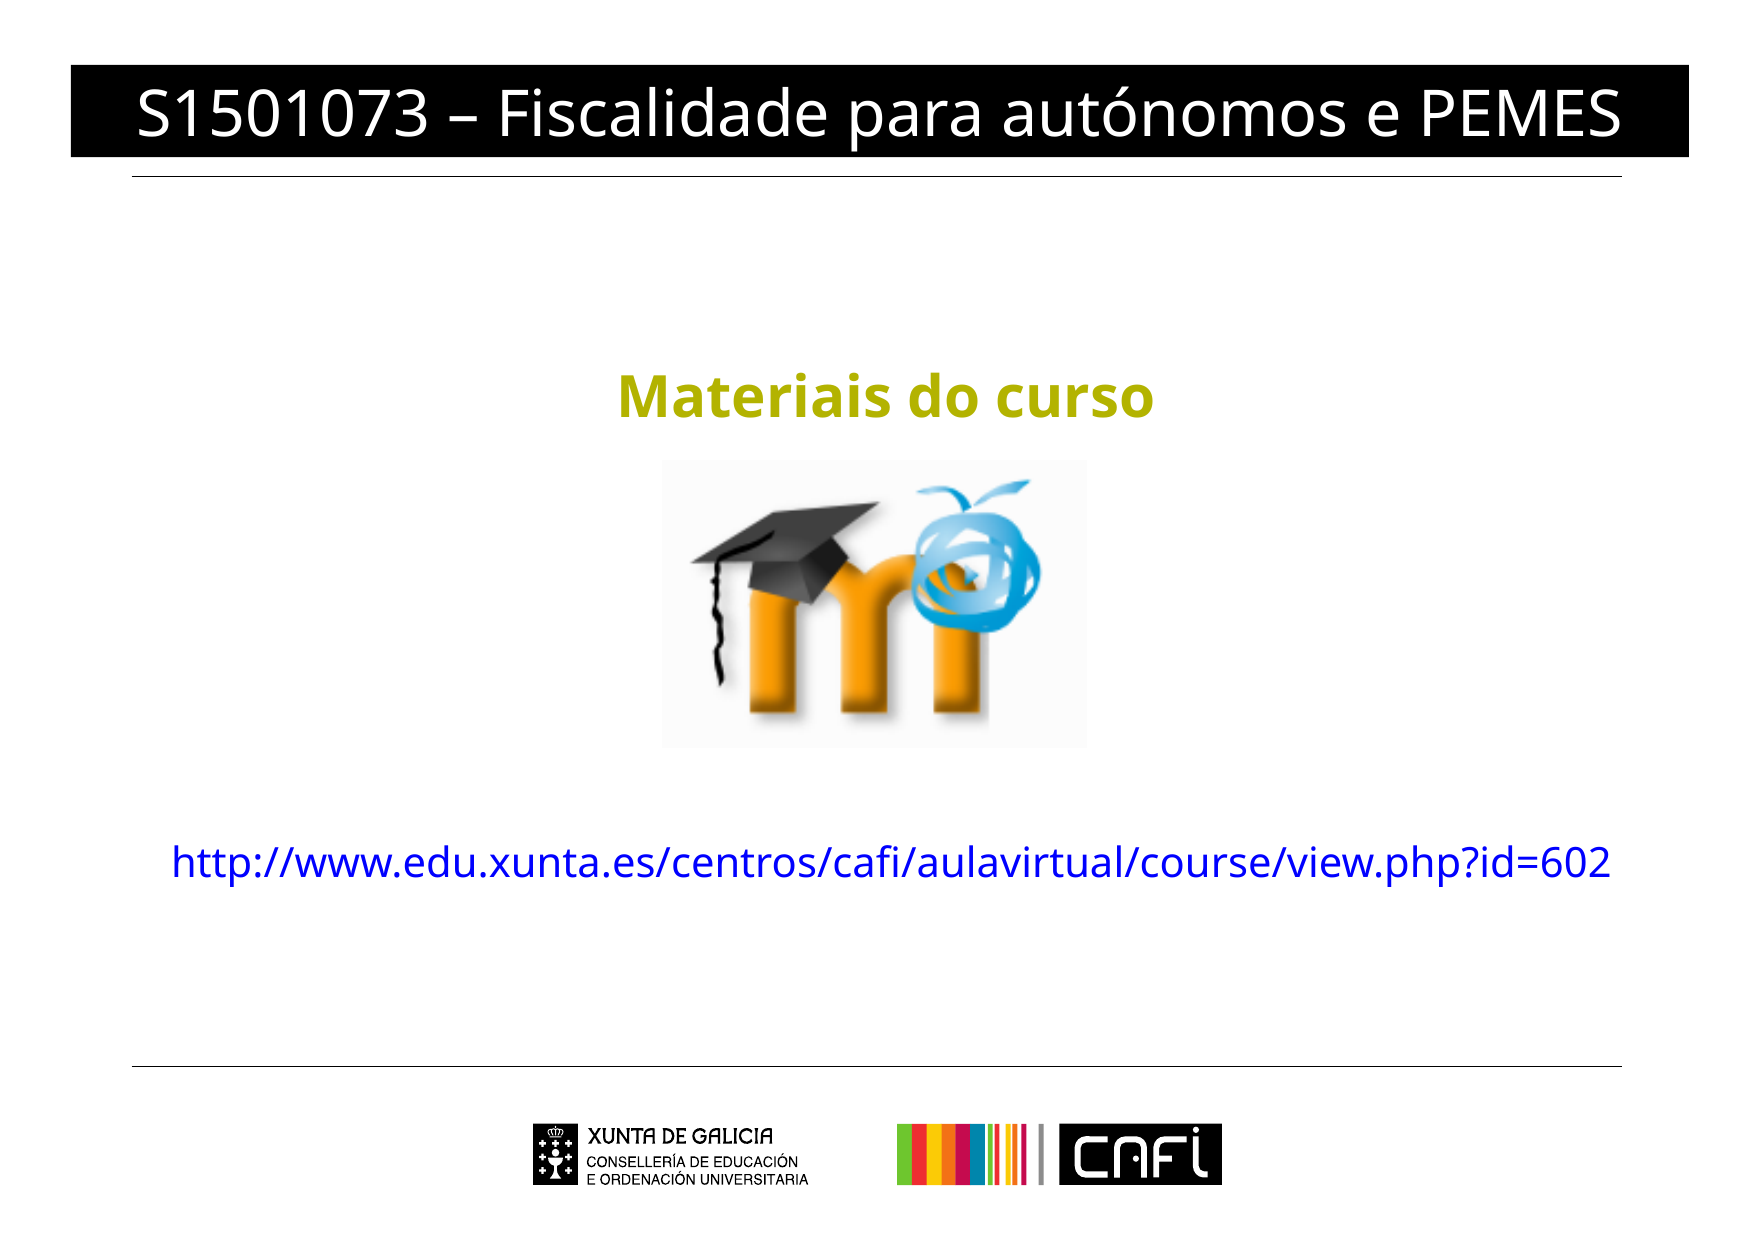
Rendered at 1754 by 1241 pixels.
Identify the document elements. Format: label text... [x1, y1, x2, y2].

text_box http://www.edu.xunta.es/centros/cafi/aulavirtual/course/view.php?id=602 [153, 813, 1630, 910]
picture [532, 1122, 1222, 1186]
text_box S1501073 – Fiscalidade para autónomos e PEMES [70, 64, 1689, 158]
text_box Materiais do curso [431, 337, 1341, 503]
picture [662, 460, 1087, 748]
